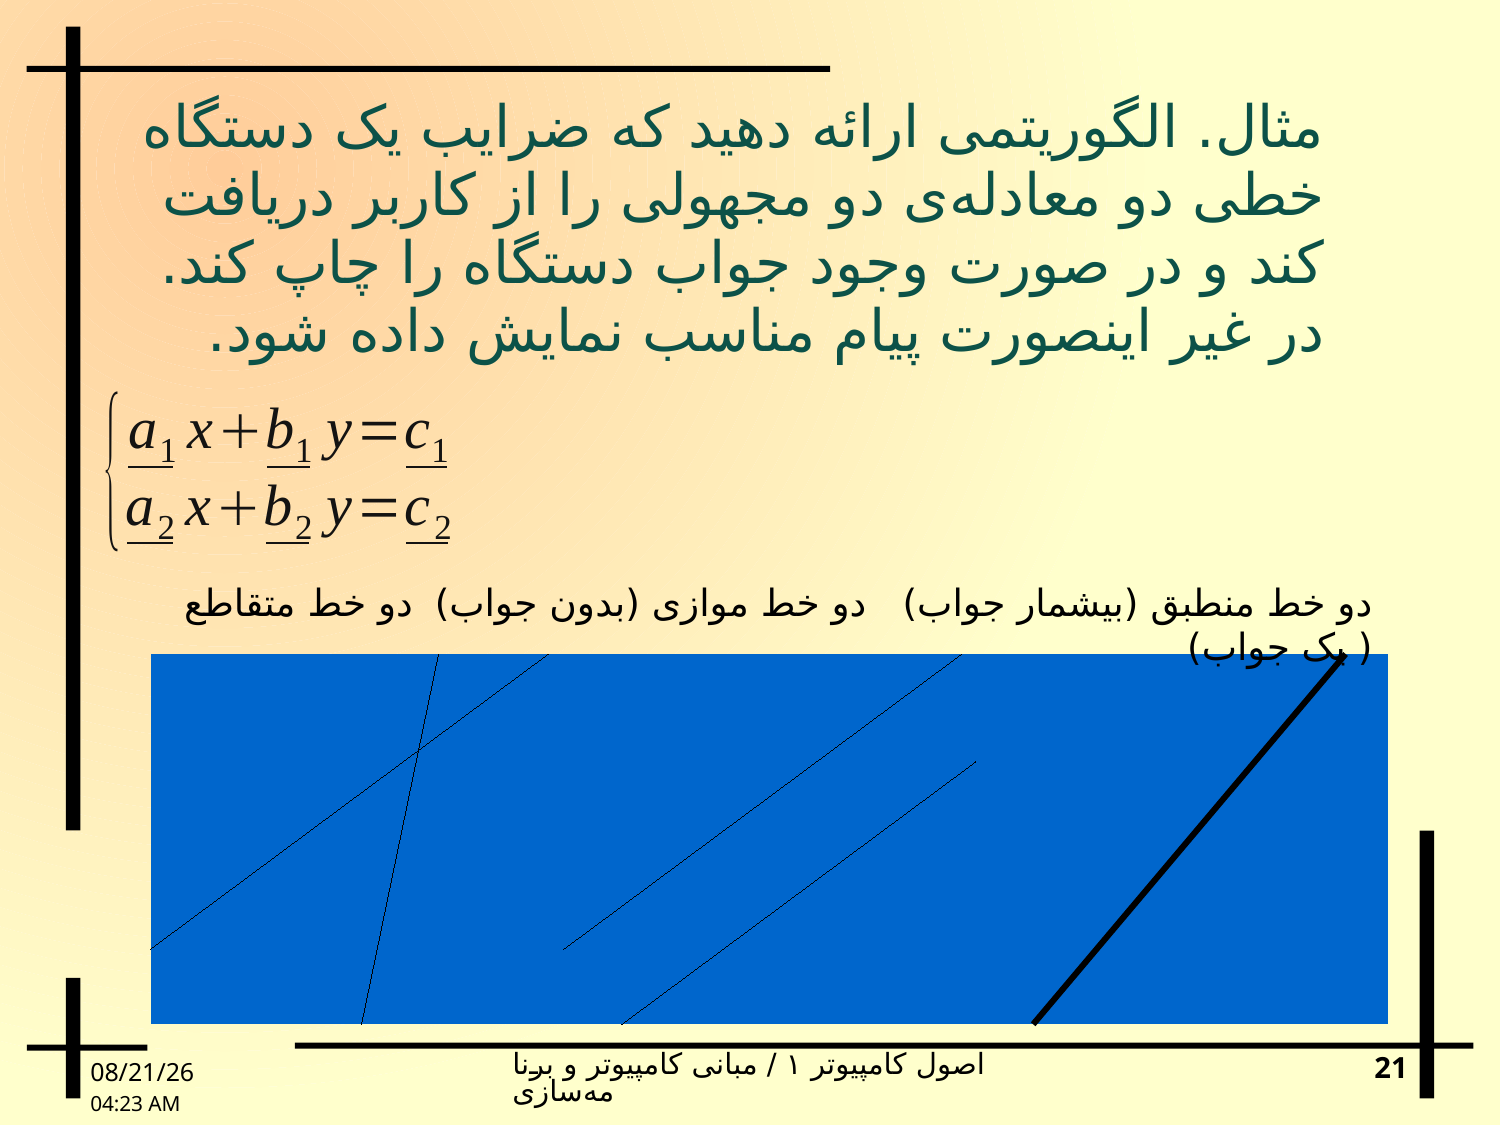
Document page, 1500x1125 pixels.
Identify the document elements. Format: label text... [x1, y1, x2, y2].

table_header [151, 654, 563, 1024]
table_header [975, 654, 1335, 1024]
chart [96, 389, 458, 555]
list مثال. الگوریتمی ارائه دهید که ضرایب یک دستگاه خطی دو معادله‌ی دو مجهولی را از کاربر دریافت کند و در صورت وجود جواب دستگاه را چاپ کند. در غیر اینصورت پیام مناسب نمایش داده شود. [112, 93, 1378, 458]
table_header [563, 654, 975, 1024]
text_box دو خط منطبق (بیشمار جواب) دو خط موازی (بدون جواب) دو خط متقاطع ( یک جواب) [150, 574, 1388, 651]
table_header [1307, 654, 1326, 658]
table_header [1039, 654, 1388, 1024]
